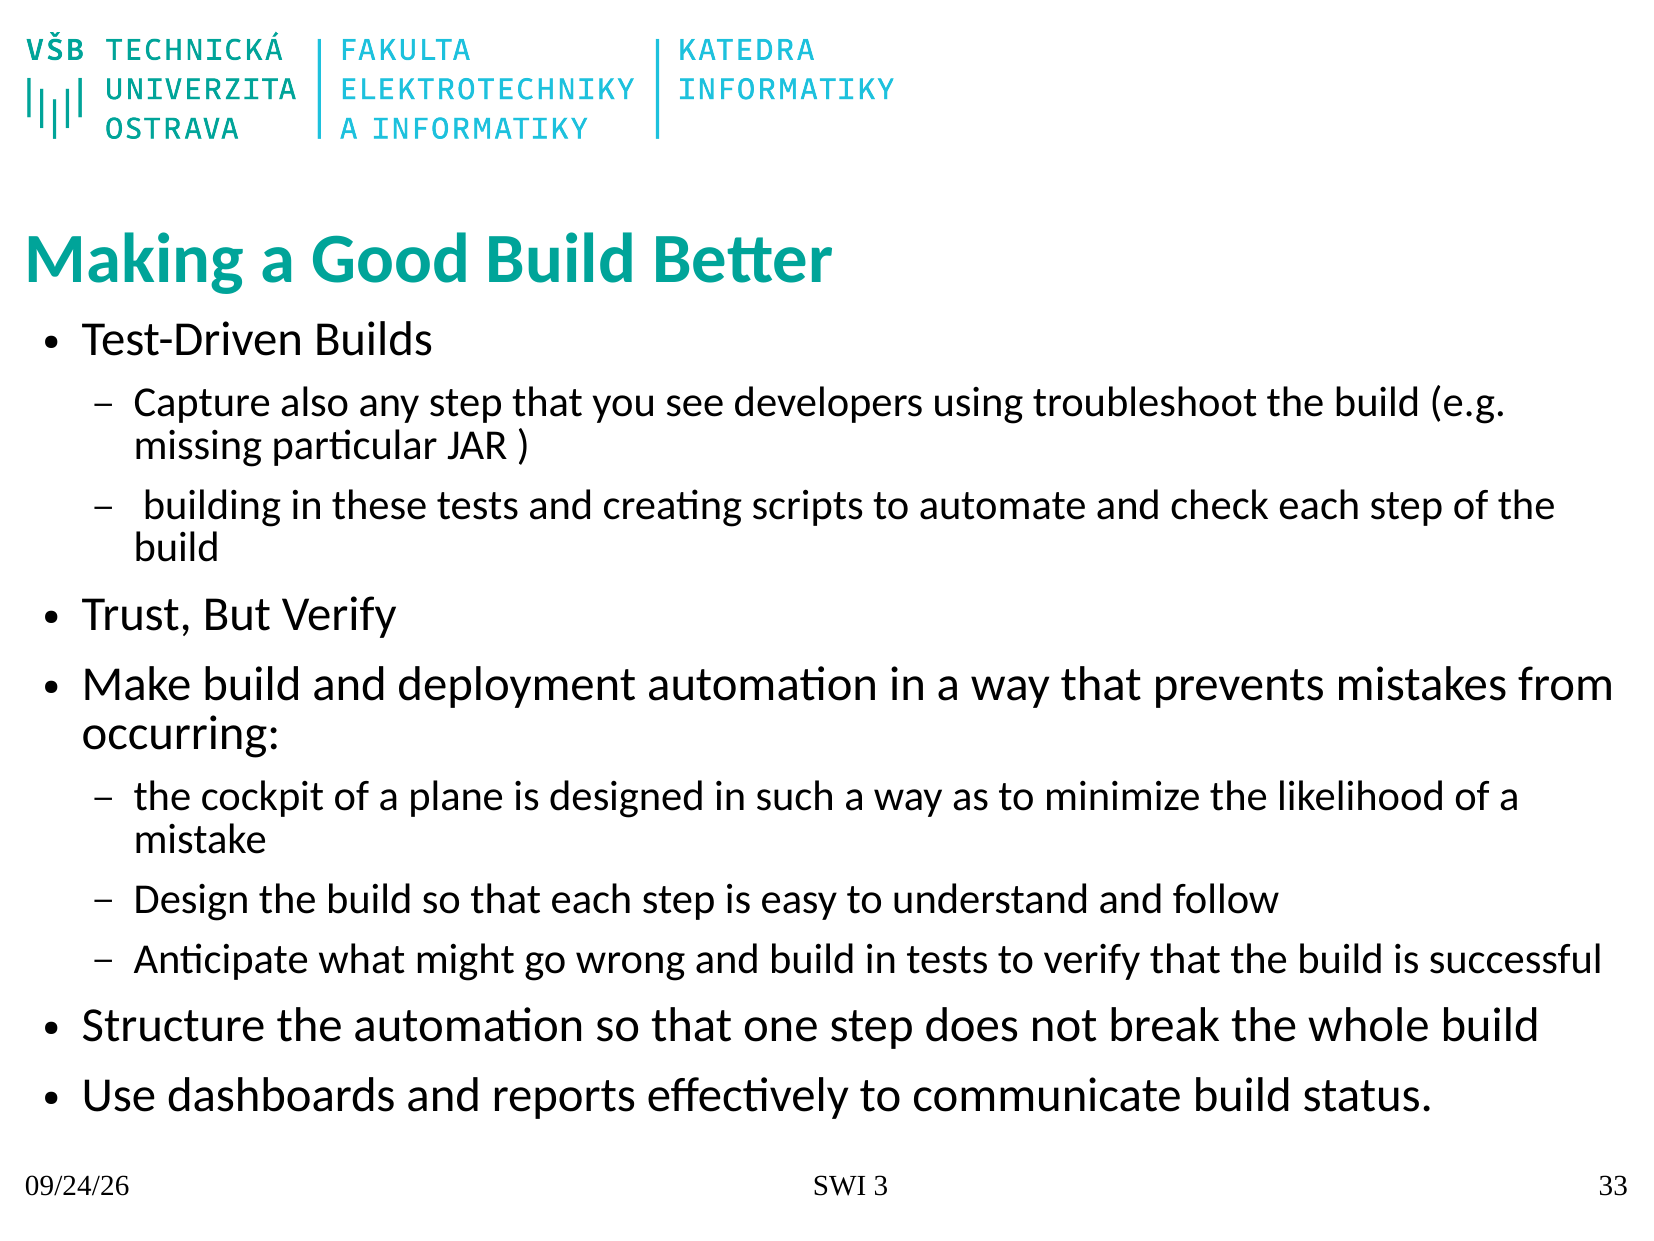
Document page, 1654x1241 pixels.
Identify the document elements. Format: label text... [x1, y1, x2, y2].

list Test-Driven Builds Capture also any step that you see developers using troubleshoot the build (e.g. missing particular JAR ) building in these tests and creating scripts to automate and check each step of the build Trust, But Verify Make build and deployment automation in a way that prevents mistakes from occurring: the cockpit of a plane is designed in such a way as to minimize the likelihood of a mistake Design the build so that each step is easy to understand and follow Anticipate what might go wrong and build in tests to verify that the build is successful Structure the automation so that one step does not break the whole build Use dashboards and reports effectively to communicate build status. [30, 318, 1629, 1146]
picture [26, 31, 894, 139]
title Making a Good Build Better [24, 169, 1629, 300]
